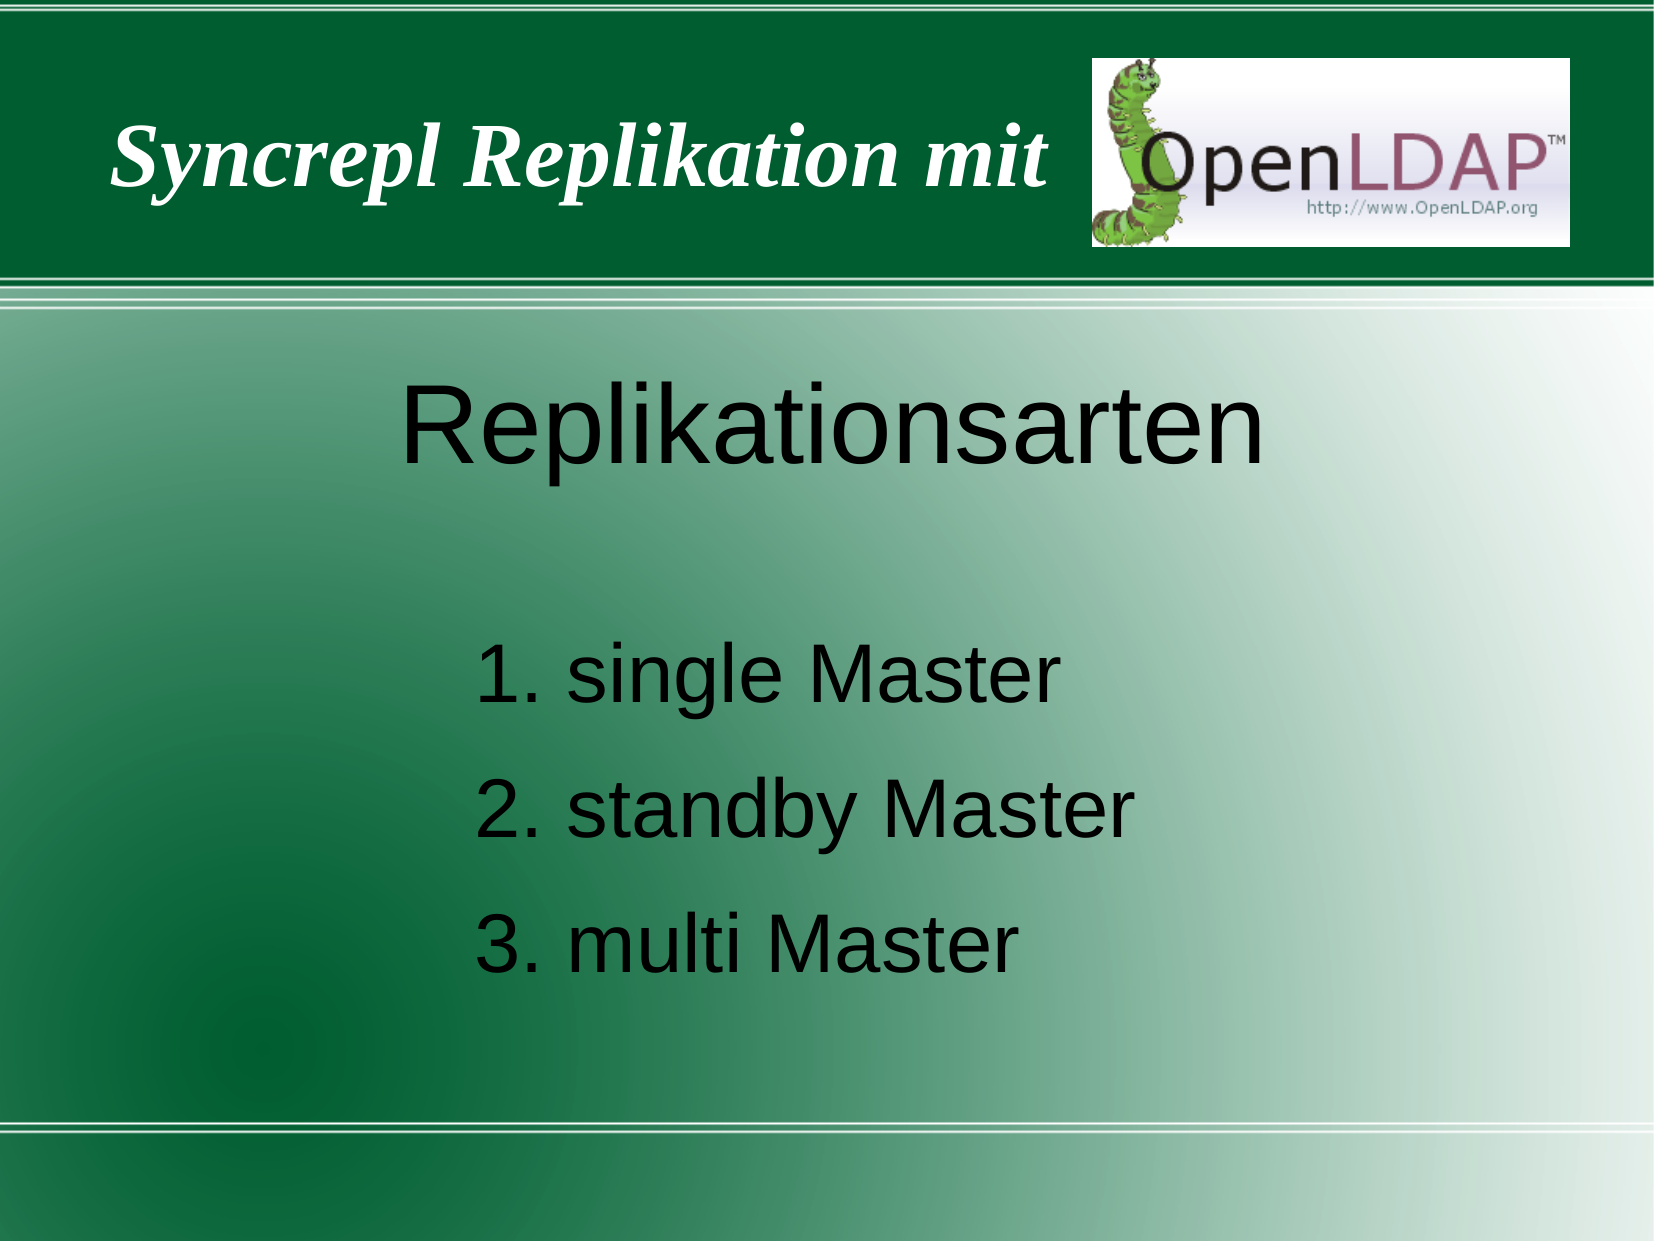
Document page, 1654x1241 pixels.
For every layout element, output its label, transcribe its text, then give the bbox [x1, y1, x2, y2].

picture [0, 0, 1654, 1241]
text_box Replikationsarten [383, 354, 1283, 495]
text_box 1. single Master 2. standby Master 3. multi Master [459, 620, 1152, 998]
title Syncrepl Replikation mit [29, 59, 1152, 252]
